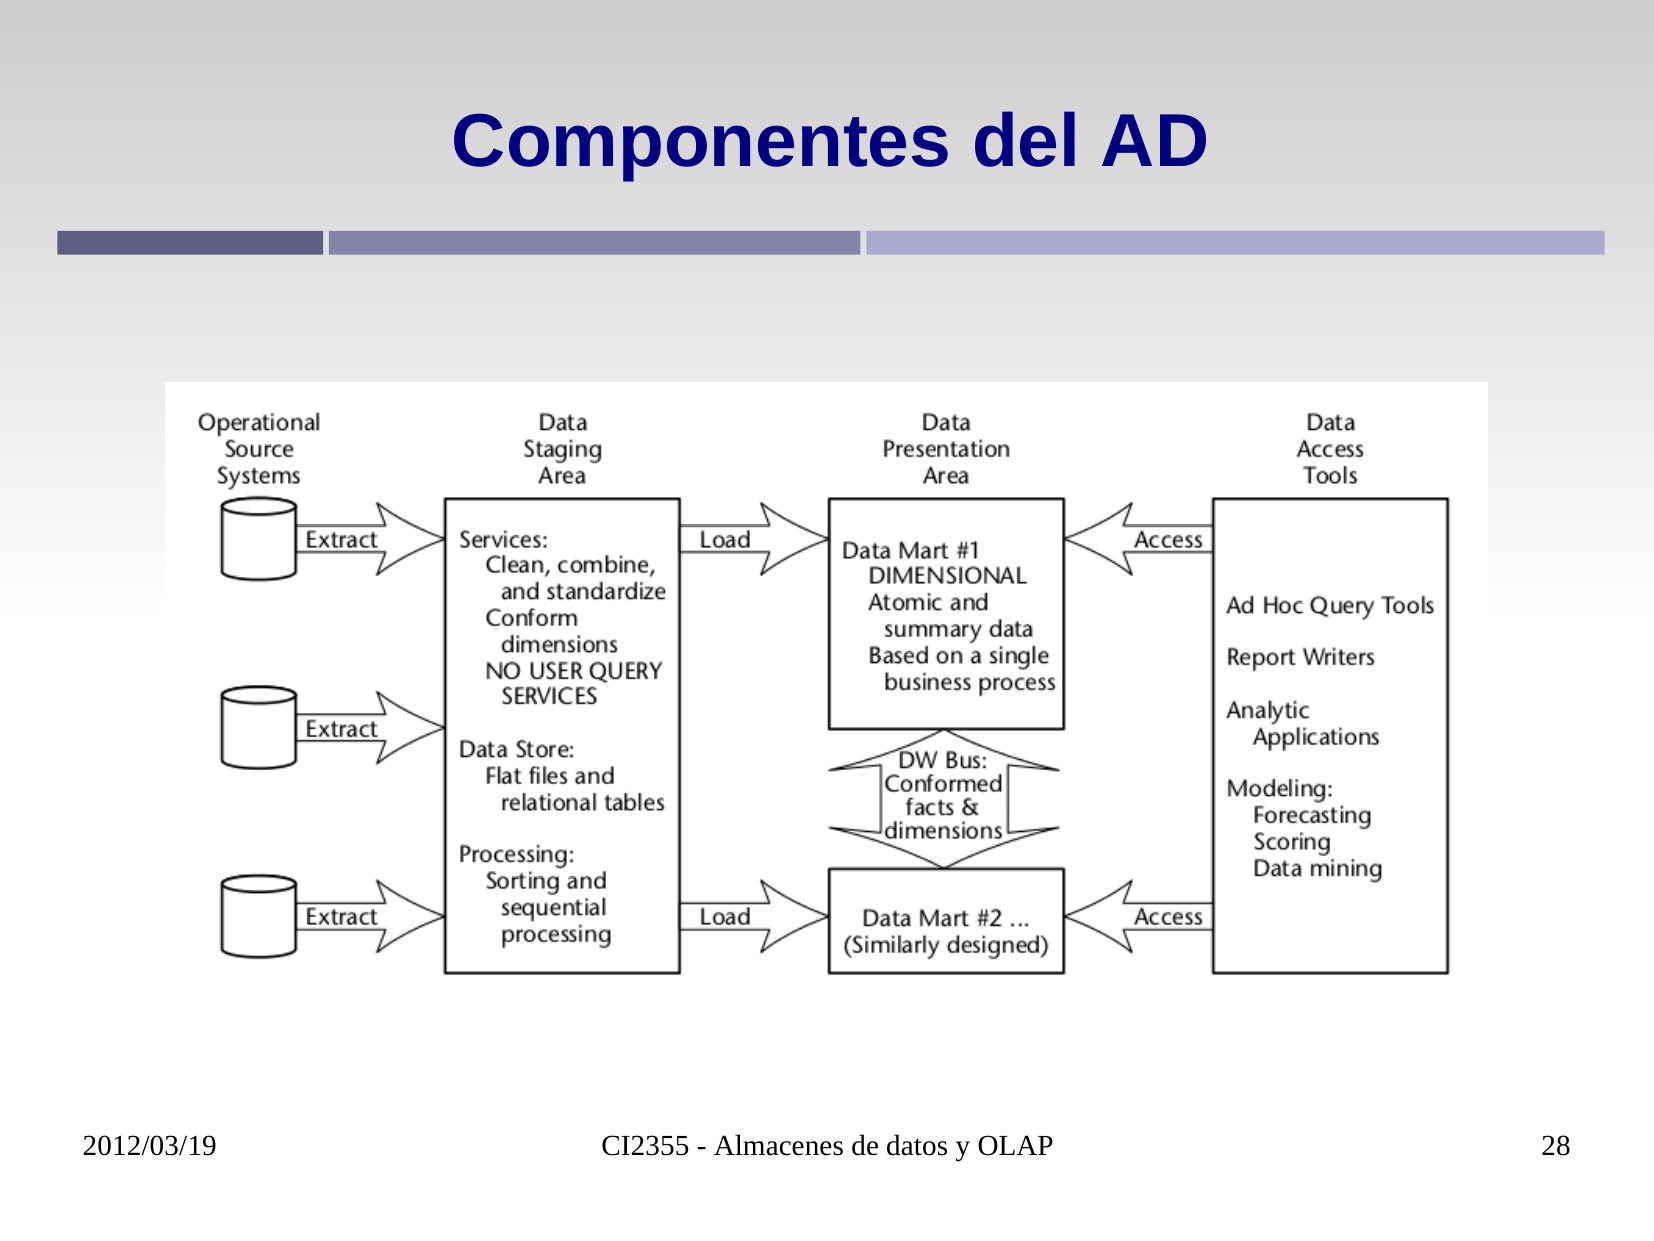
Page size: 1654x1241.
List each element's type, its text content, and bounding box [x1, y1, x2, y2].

title Componentes del AD [86, 55, 1576, 226]
picture [165, 382, 1488, 989]
